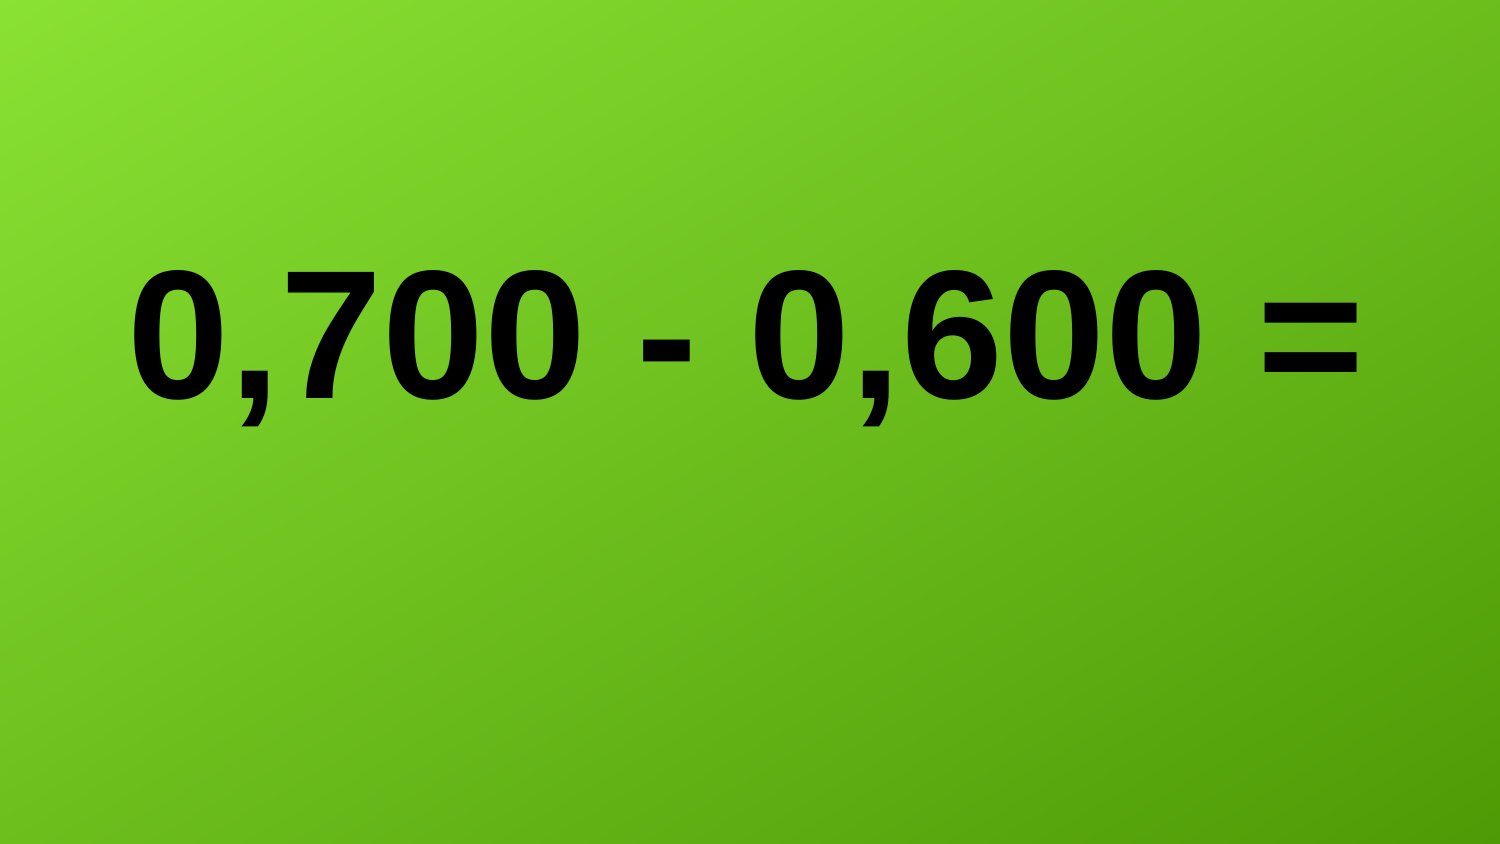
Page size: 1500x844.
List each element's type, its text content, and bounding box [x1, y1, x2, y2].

title 0,700 - 0,600 = [112, 259, 1388, 450]
